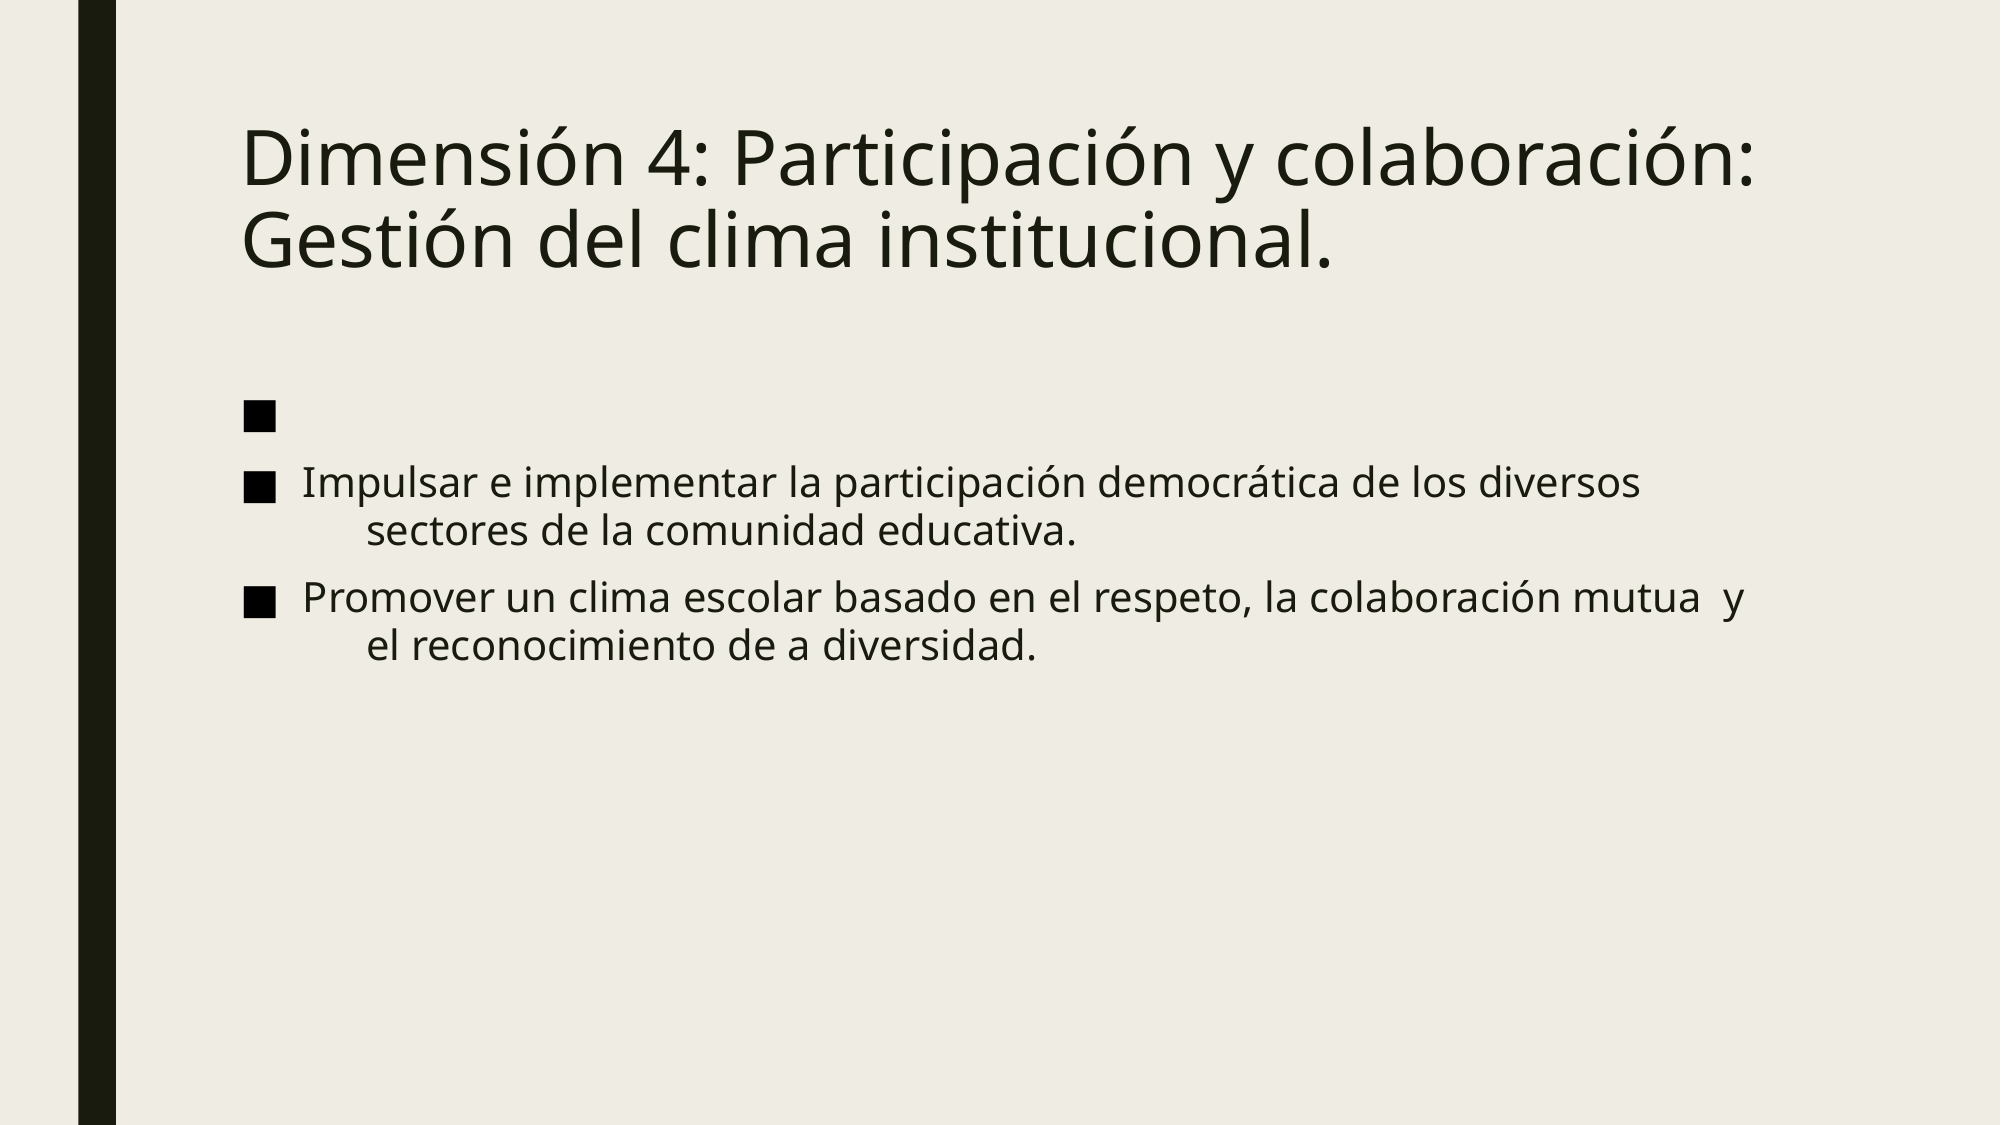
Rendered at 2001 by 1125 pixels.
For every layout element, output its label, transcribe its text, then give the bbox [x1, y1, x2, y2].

list Impulsar e implementar la participación democrática de los diversos sectores de la comunidad educativa. Promover un clima escolar basado en el respeto, la colaboración mutua y el reconocimiento de a diversidad. [225, 375, 1801, 963]
title Dimensión 4: Participación y colaboración: Gestión del clima institucional. [225, 112, 1801, 357]
